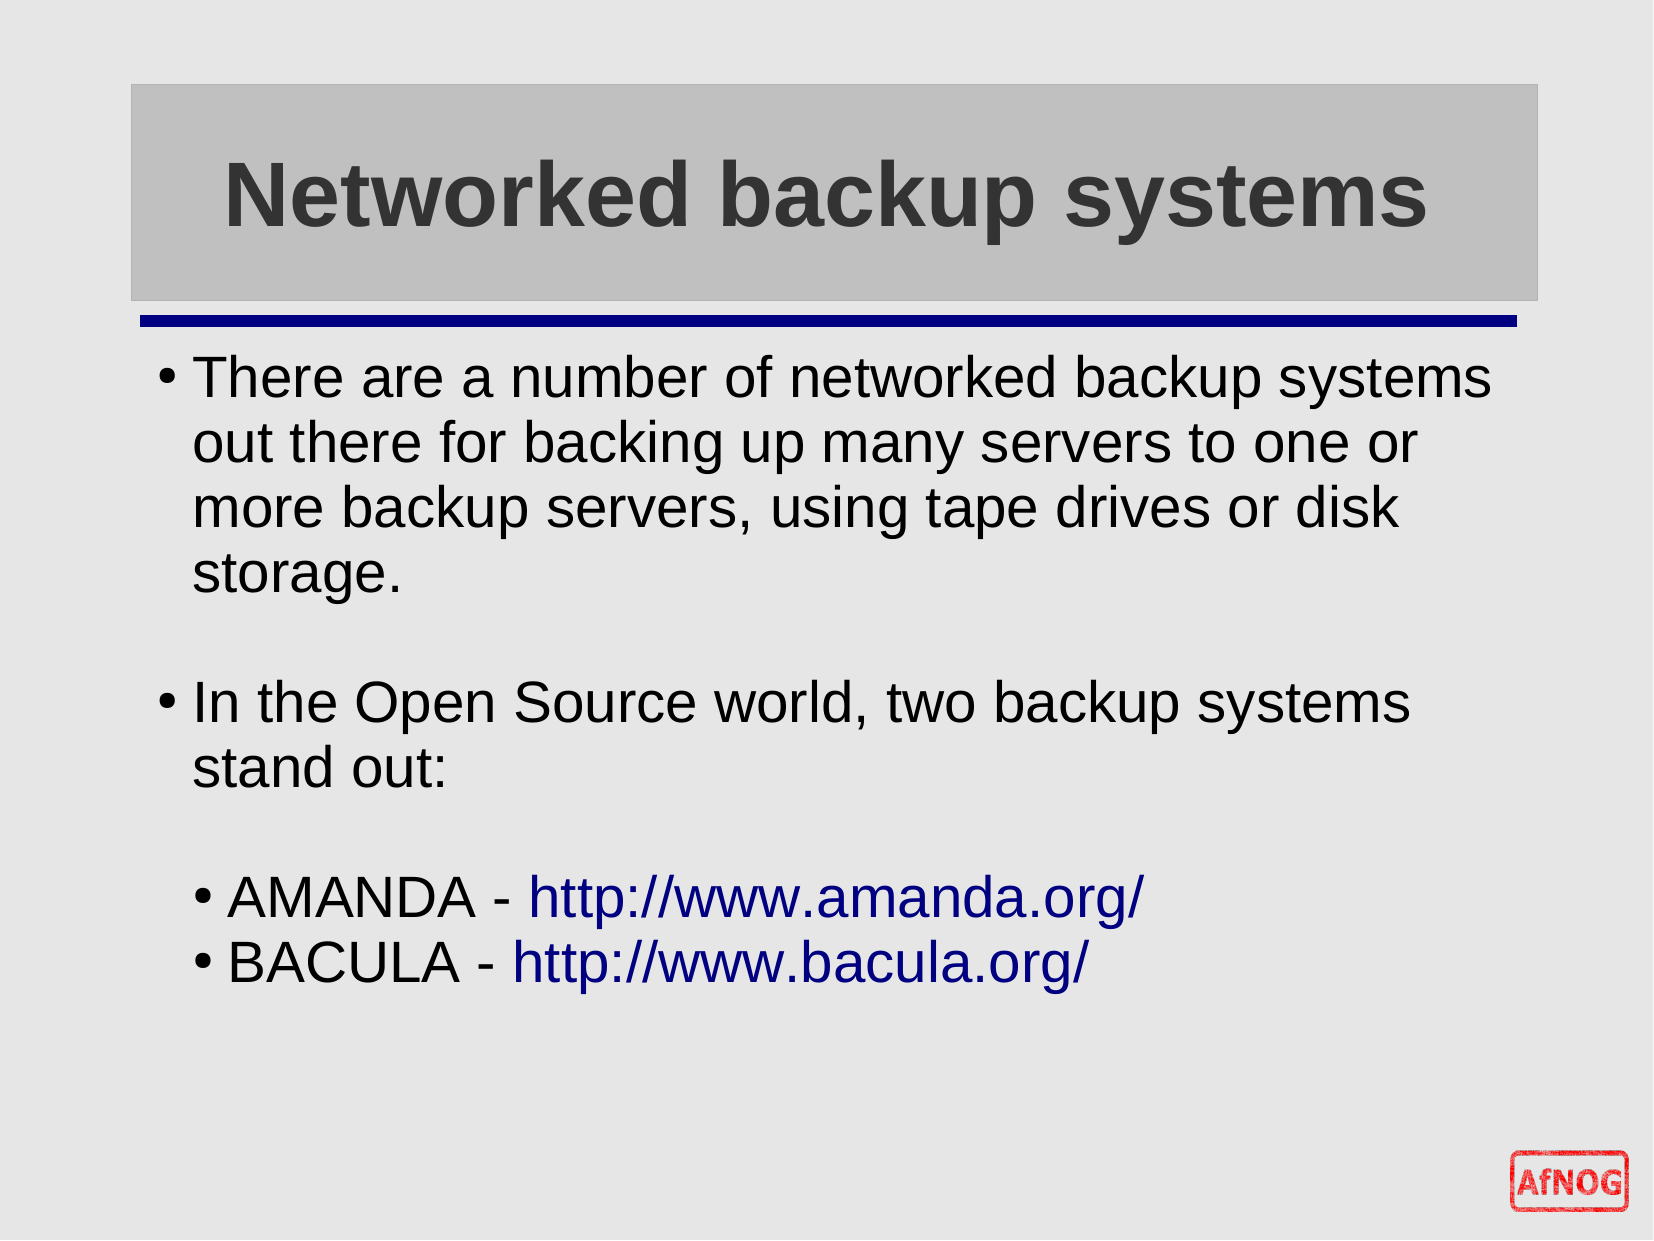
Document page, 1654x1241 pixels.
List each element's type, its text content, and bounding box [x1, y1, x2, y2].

title Networked backup systems [121, 91, 1534, 299]
picture [1510, 1150, 1629, 1212]
list There are a number of networked backup systems out there for backing up many servers to one or more backup servers, using tape drives or disk storage. In the Open Source world, two backup systems stand out: AMANDA - http://www.amanda.org/ BACULA - http://www.bacula.org/ [121, 344, 1534, 1127]
